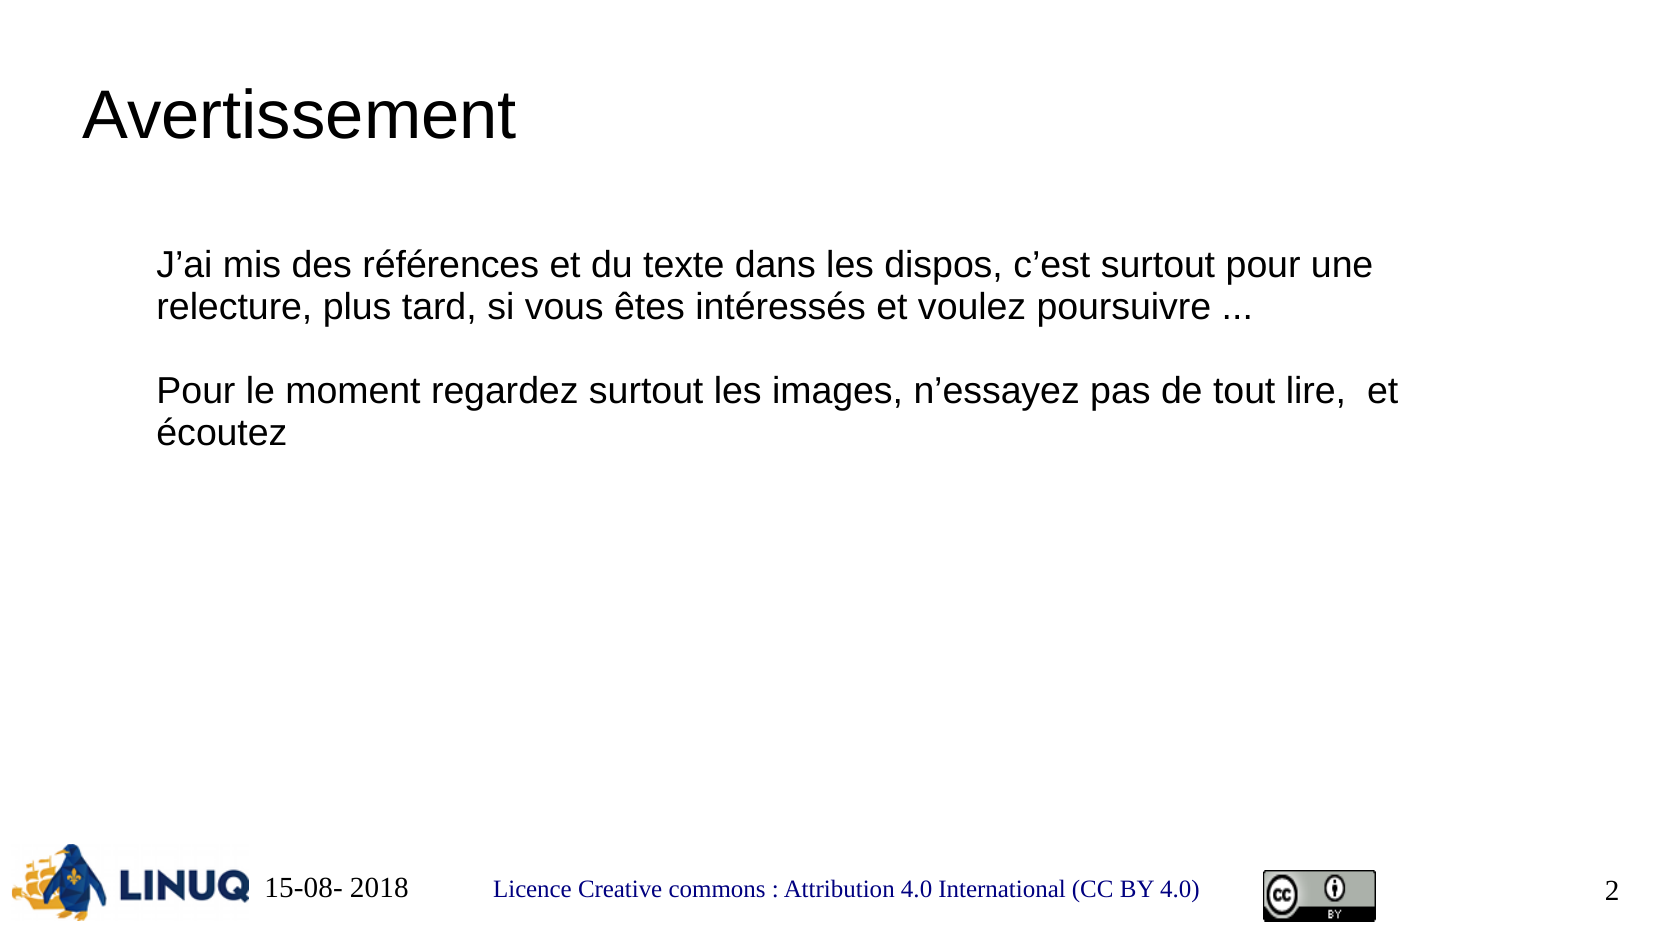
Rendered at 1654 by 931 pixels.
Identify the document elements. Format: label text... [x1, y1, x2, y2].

title Avertissement [82, 37, 1571, 193]
picture [1263, 870, 1376, 922]
picture [11, 844, 249, 921]
text_box J’ai mis des références et du texte dans les dispos, c’est surtout pour une relecture, plus tard, si vous êtes intéressés et voulez poursuivre ... Pour le moment regardez surtout les images, n’essayez pas de tout lire, et écoutez [141, 236, 1430, 461]
